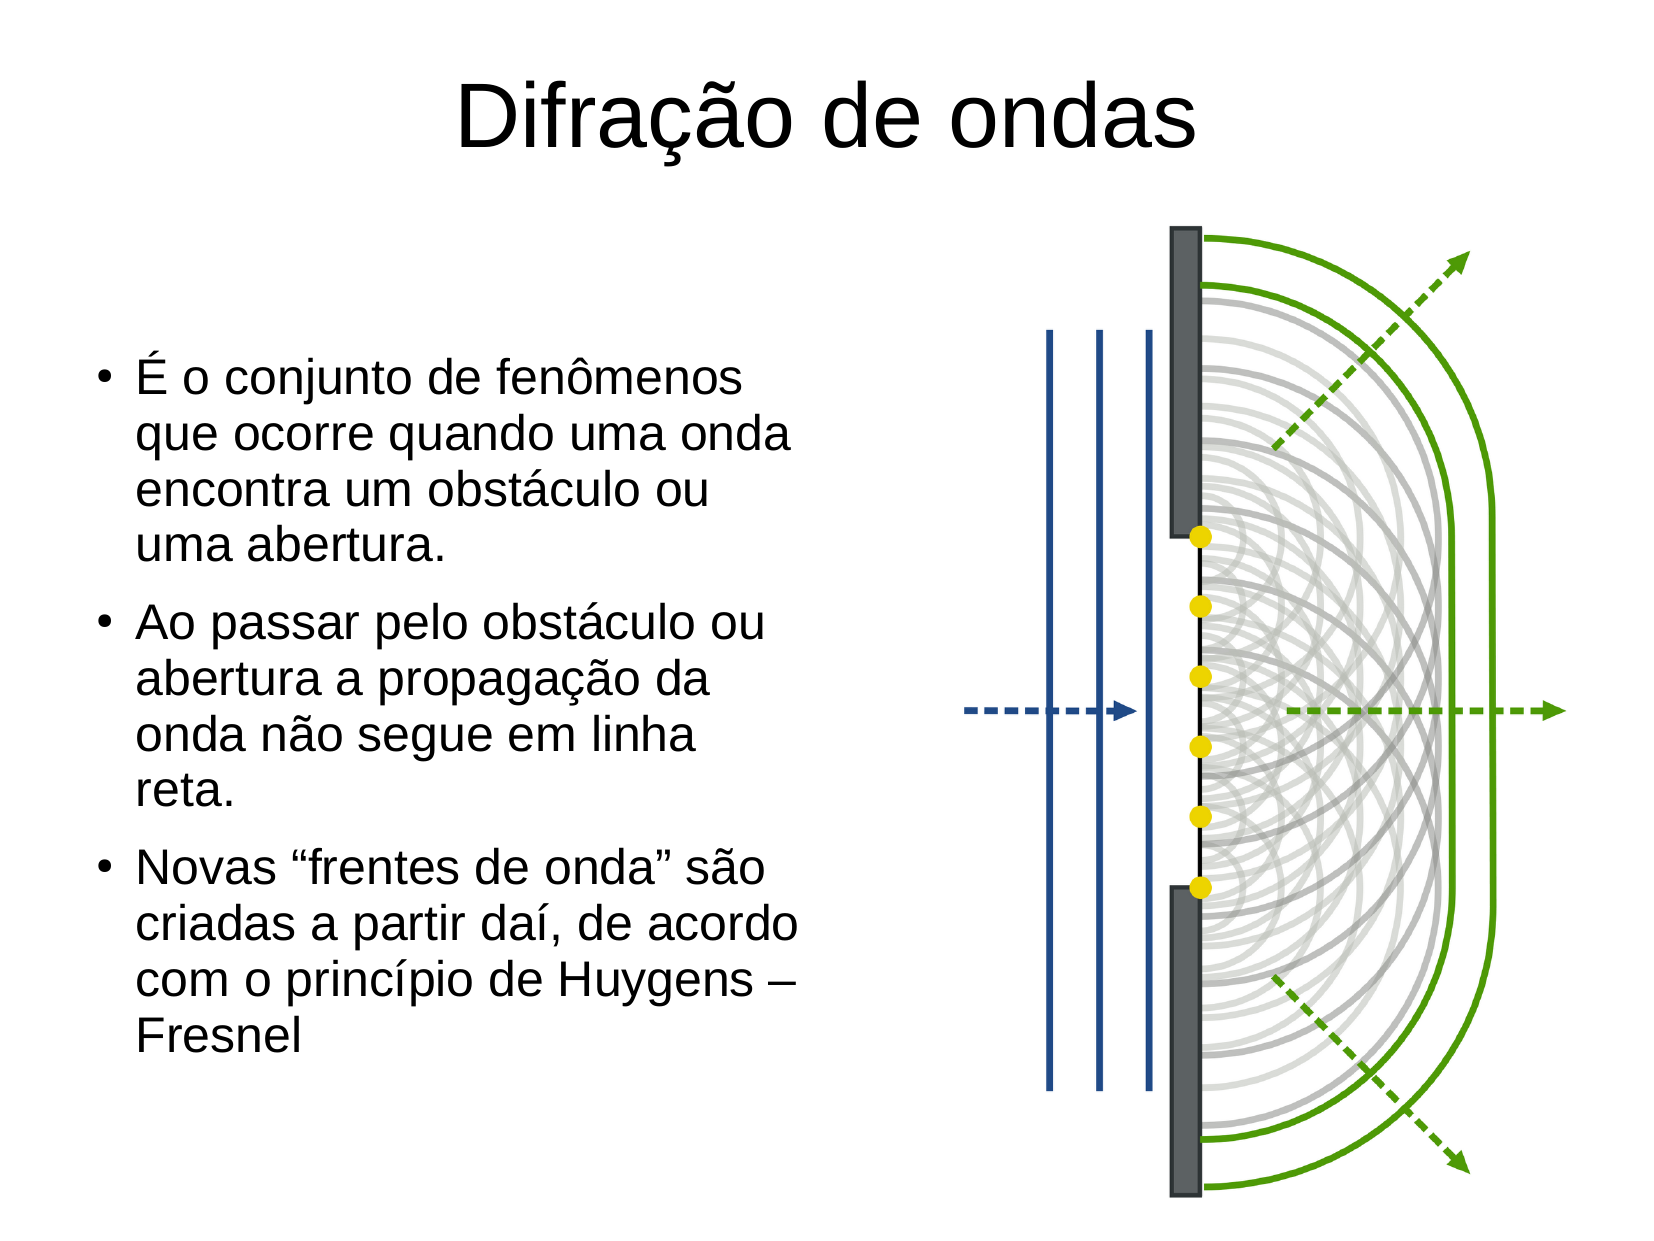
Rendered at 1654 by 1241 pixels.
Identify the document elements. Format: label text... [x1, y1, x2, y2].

list É o conjunto de fenômenos que ocorre quando uma onda encontra um obstáculo ou uma abertura. Ao passar pelo obstáculo ou abertura a propagação da onda não segue em linha reta. Novas “frentes de onda” são criadas a partir daí, de acordo com o princípio de Huygens – Fresnel [82, 349, 809, 1069]
title Difração de ondas [82, 43, 1571, 189]
picture [936, 201, 1589, 1220]
